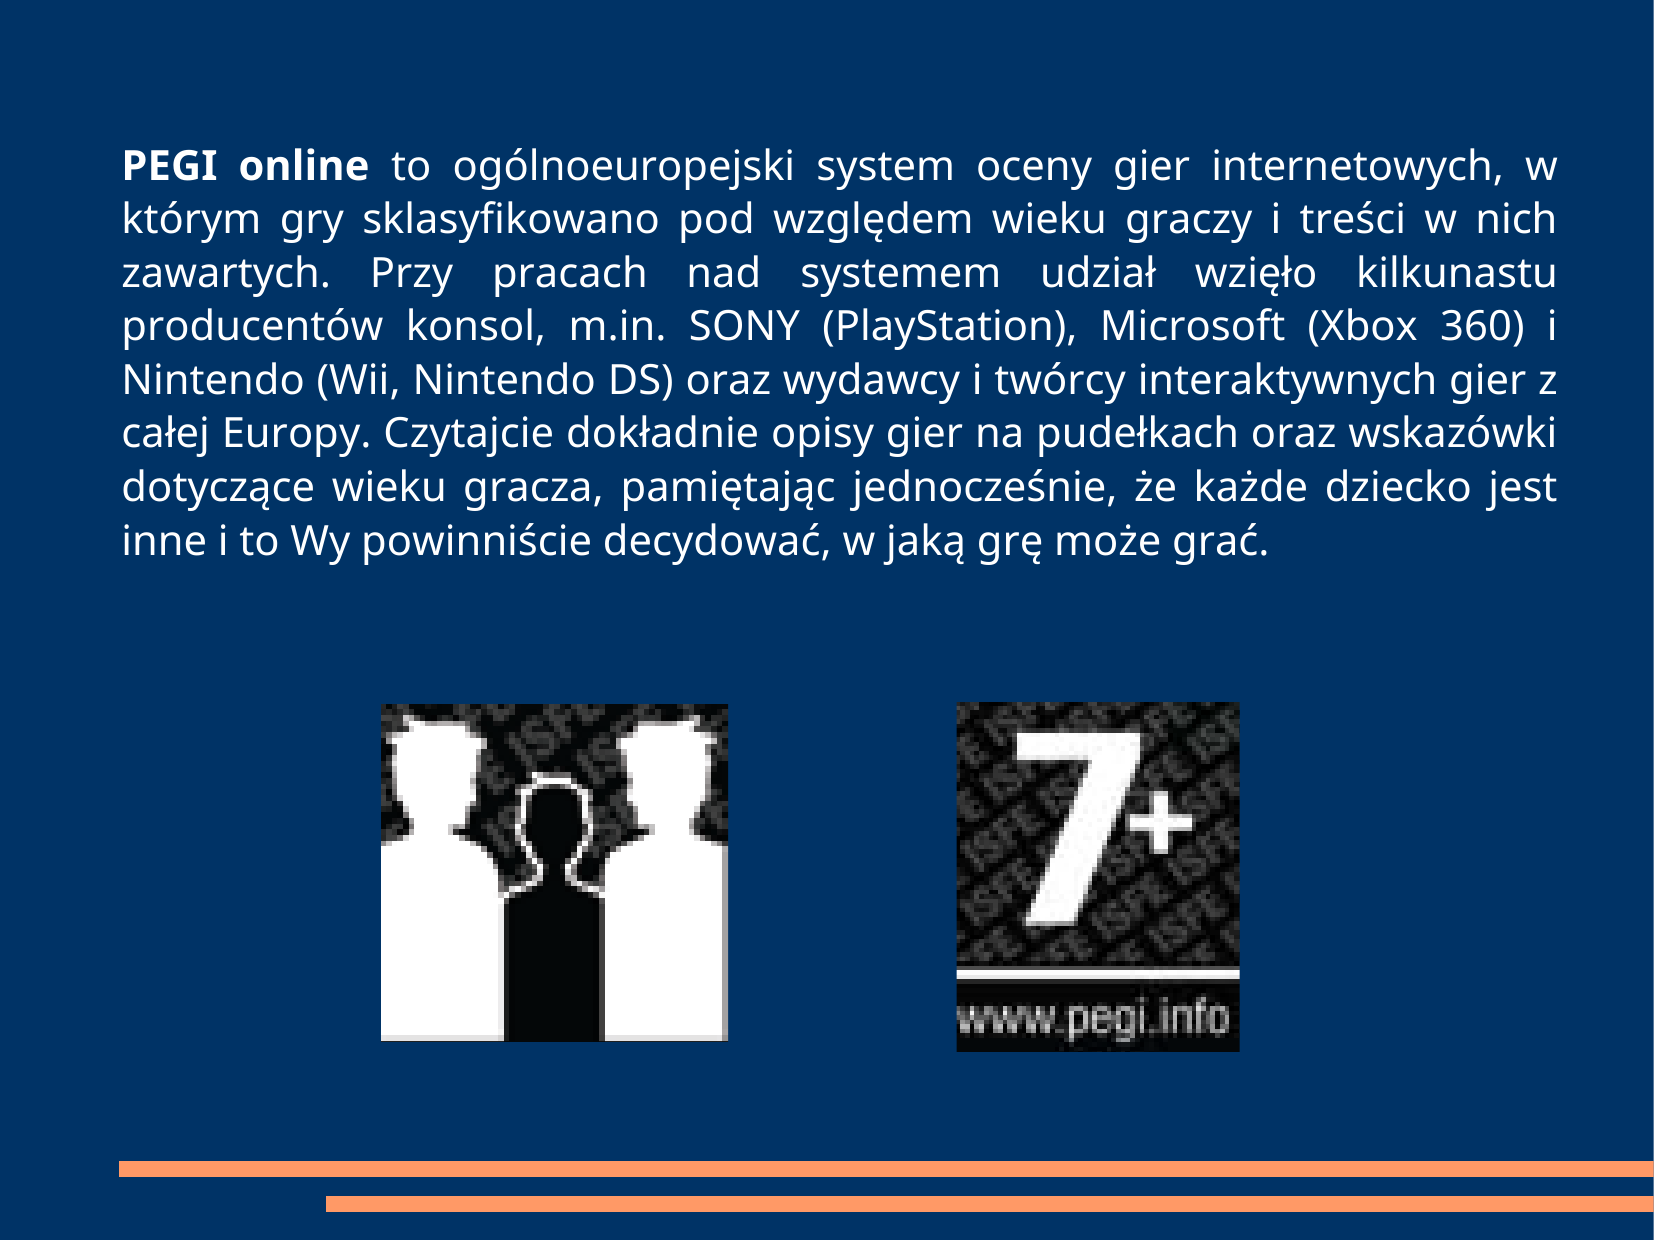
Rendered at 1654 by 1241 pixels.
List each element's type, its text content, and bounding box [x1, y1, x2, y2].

list PEGI online to ogólnoeuropejski system oceny gier internetowych, w którym gry sklasyfikowano pod względem wieku graczy i treści w nich zawartych. Przy pracach nad systemem udział wzięło kilkunastu producentów konsol, m.in. SONY (PlayStation), Microsoft (Xbox 360) i Nintendo (Wii, Nintendo DS) oraz wydawcy i twórcy interaktywnych gier z całej Europy. Czytajcie dokładnie opisy gier na pudełkach oraz wskazówki dotyczące wieku gracza, pamiętając jednocześnie, że każde dziecko jest inne i to Wy powinniście decydować, w jaką grę może grać. [121, 134, 1561, 945]
picture [956, 702, 1240, 1052]
picture [381, 704, 729, 1042]
